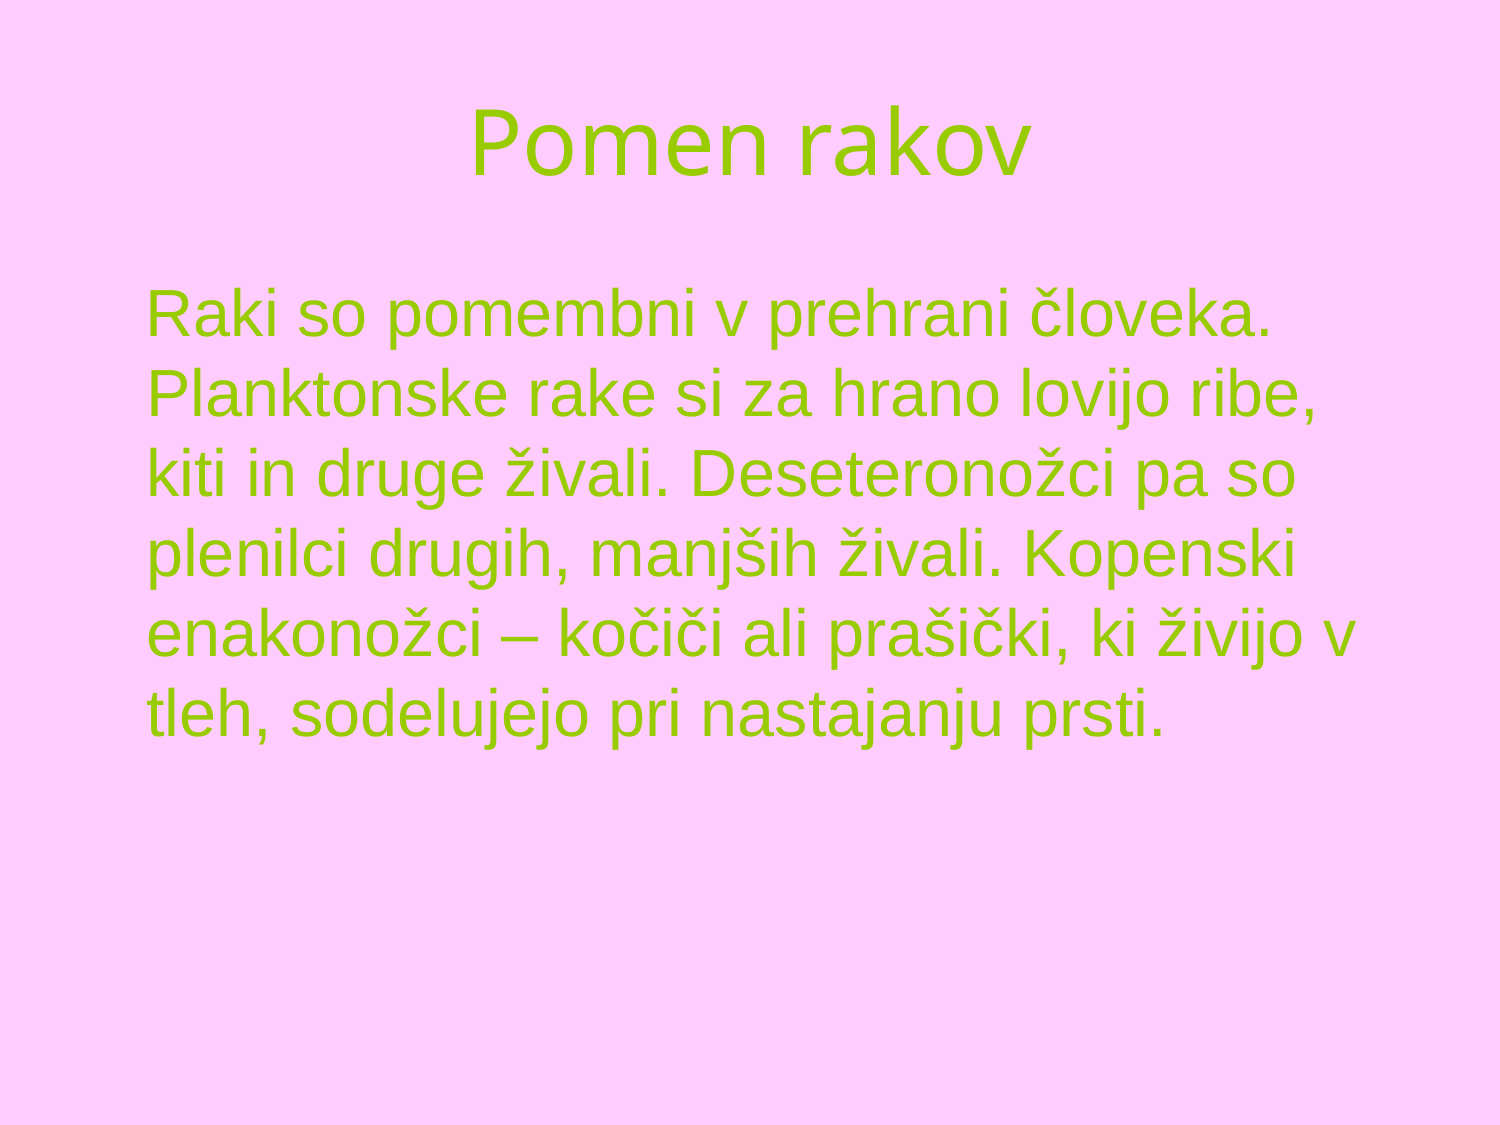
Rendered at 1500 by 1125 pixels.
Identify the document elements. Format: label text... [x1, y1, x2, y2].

title Pomen rakov [75, 45, 1425, 233]
list Raki so pomembni v prehrani človeka. Planktonske rake si za hrano lovijo ribe, kiti in druge živali. Deseteronožci pa so plenilci drugih, manjših živali. Kopenski enakonožci – kočiči ali prašički, ki živijo v tleh, sodelujejo pri nastajanju prsti. [75, 262, 1425, 1005]
